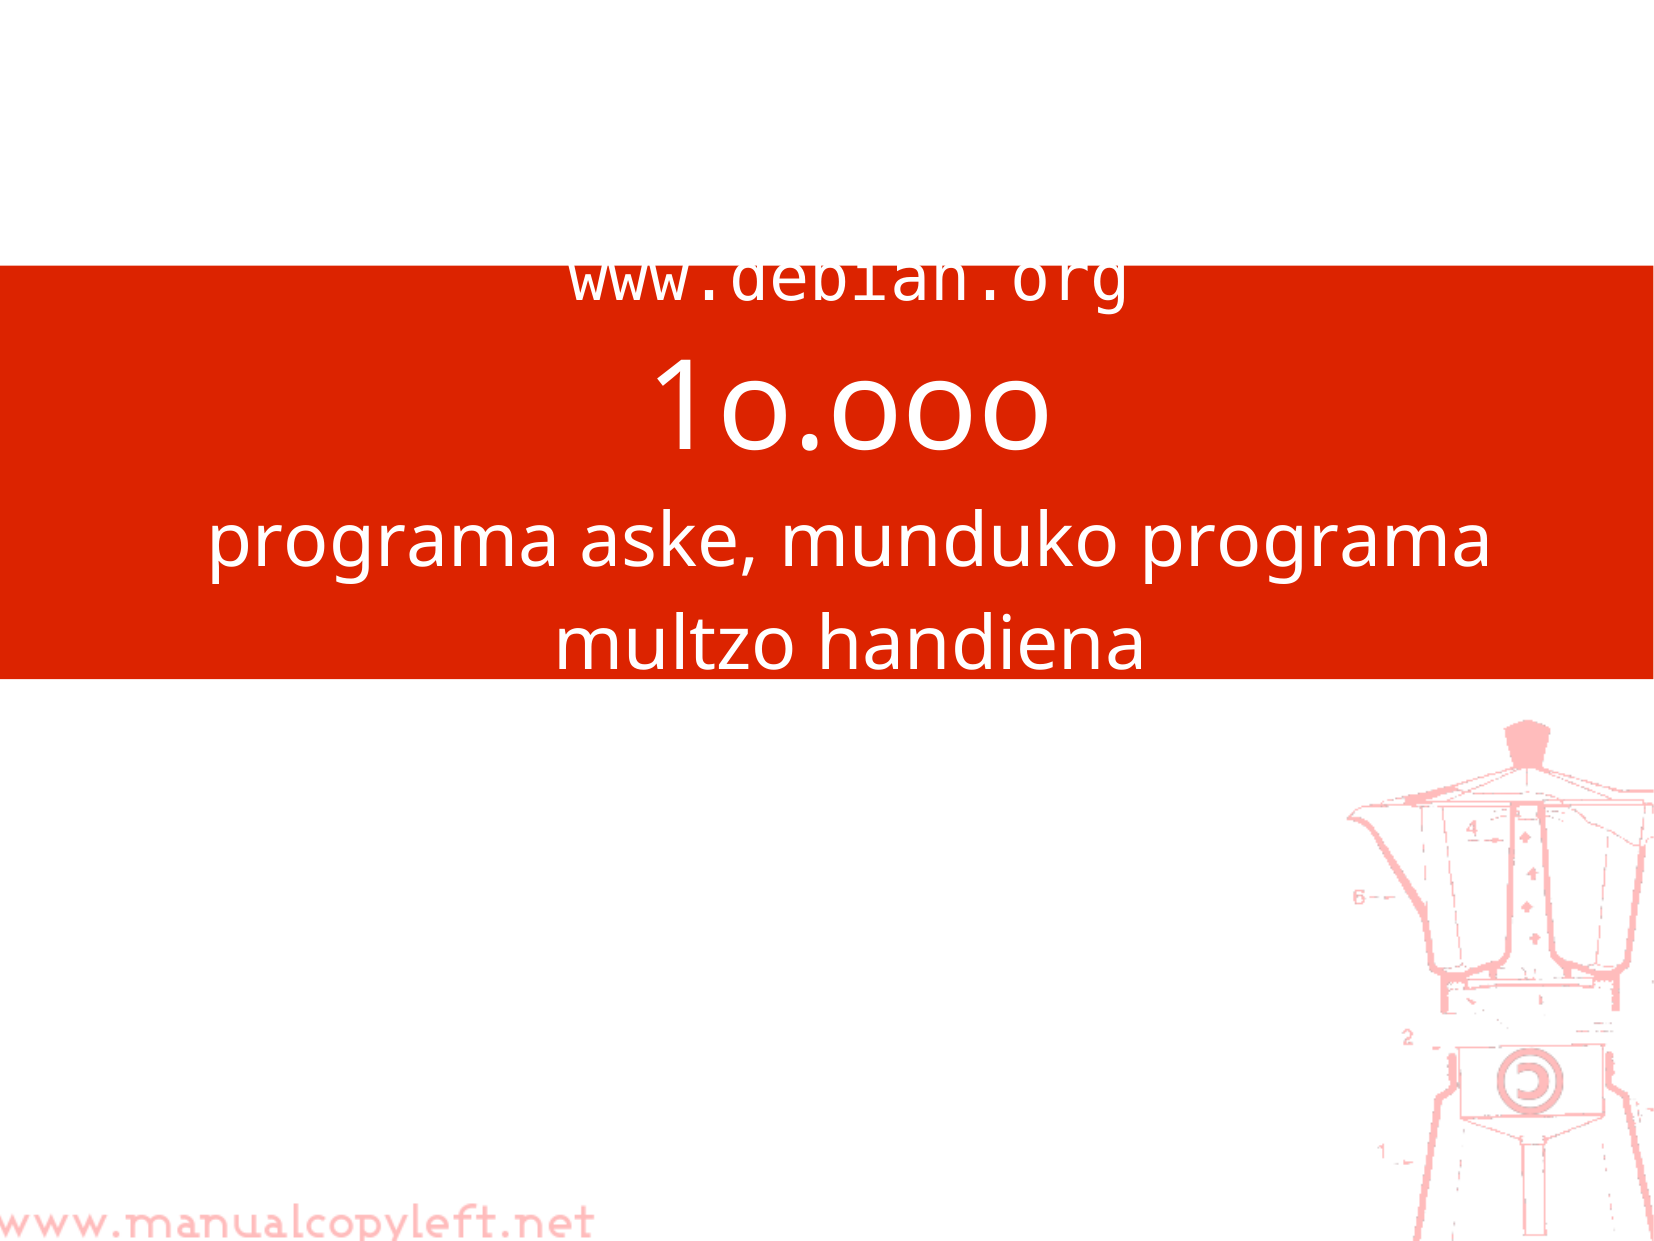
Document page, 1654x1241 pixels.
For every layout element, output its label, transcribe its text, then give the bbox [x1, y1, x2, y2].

title www.debian.org 1o.ooo programa aske, munduko programa multzo handiena [106, 265, 1595, 664]
text_box [0, 265, 1654, 680]
picture [0, 0, 1654, 265]
picture [0, 680, 1654, 1241]
